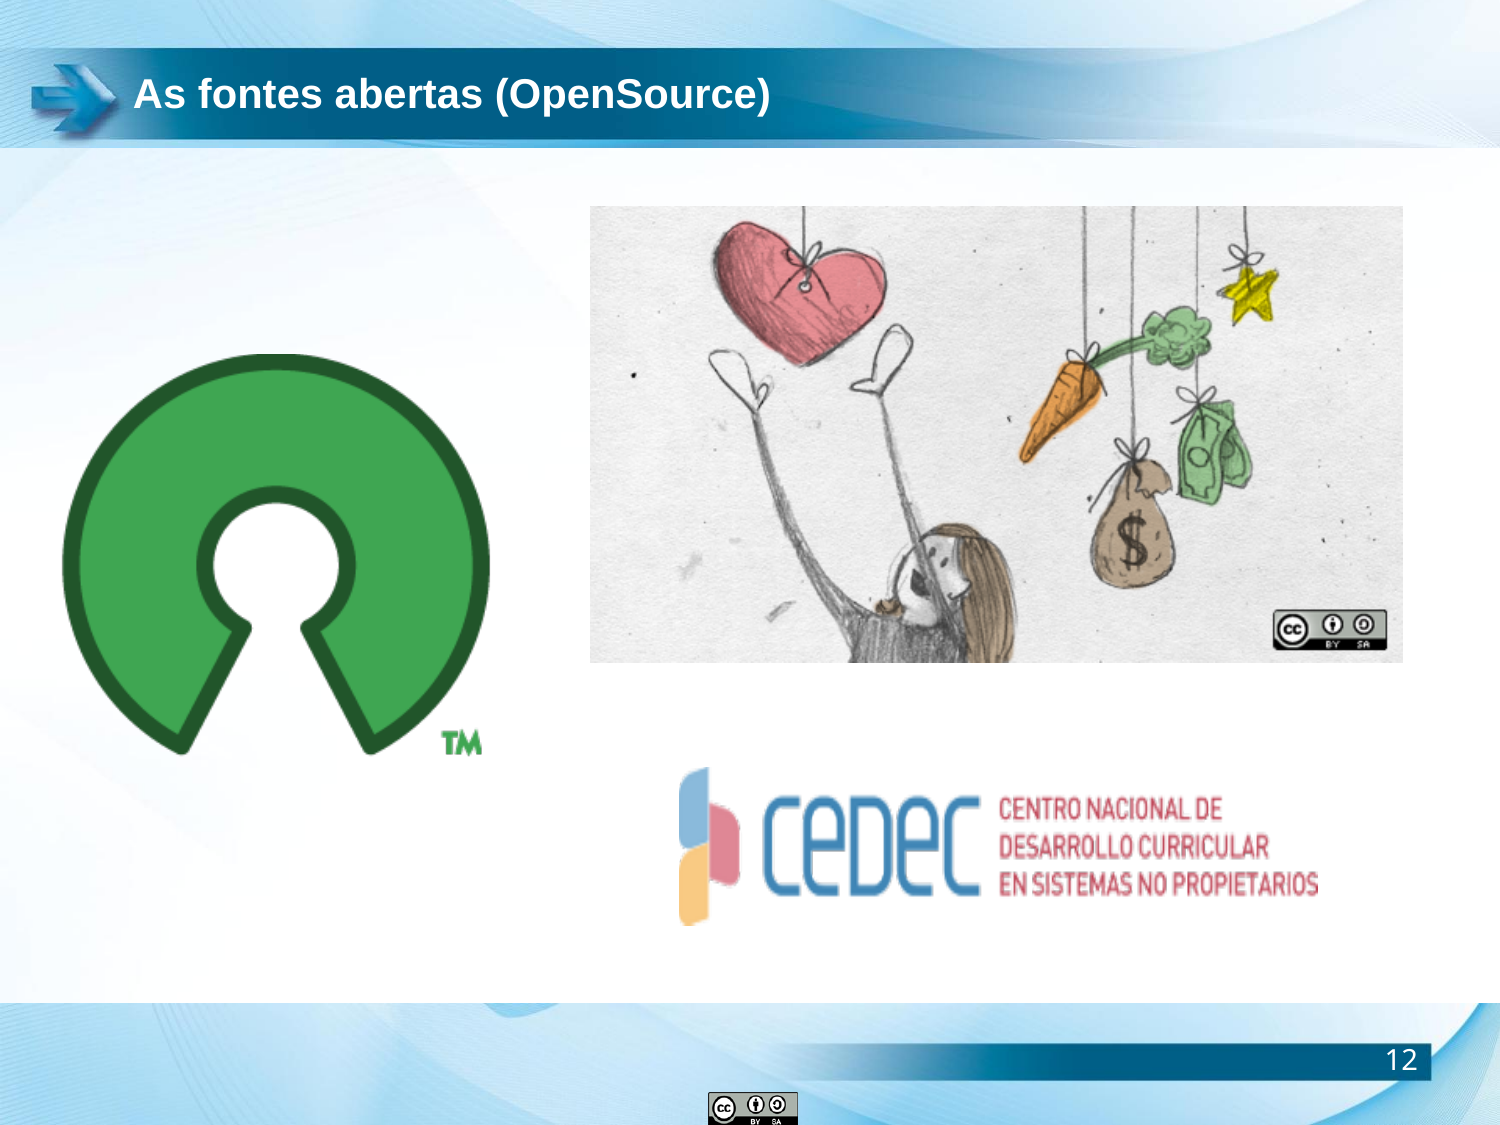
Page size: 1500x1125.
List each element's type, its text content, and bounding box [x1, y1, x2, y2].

text_box <número> [1082, 1031, 1433, 1092]
text_box As fontes abertas (OpenSource) [118, 59, 787, 124]
picture [0, 0, 1500, 1125]
